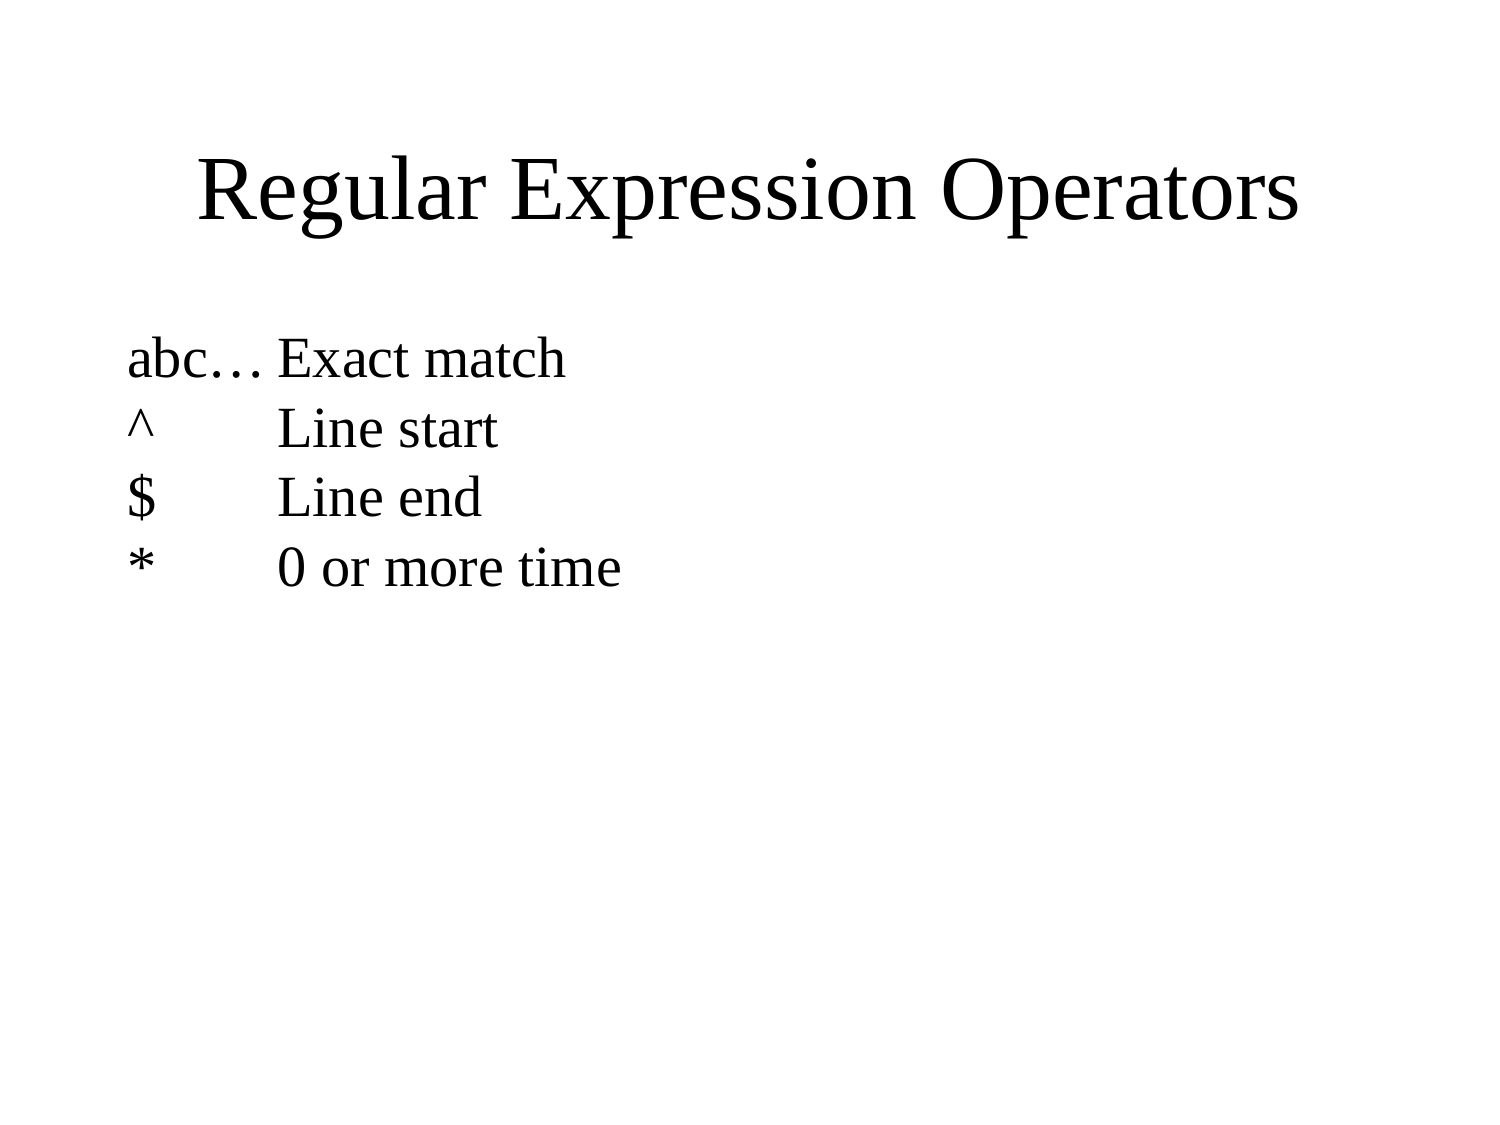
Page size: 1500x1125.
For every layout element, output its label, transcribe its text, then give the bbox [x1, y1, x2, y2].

title Regular Expression Operators [112, 86, 1388, 301]
list abc… Exact match ^ Line start $ Line end * 0 or more time [112, 324, 738, 1000]
